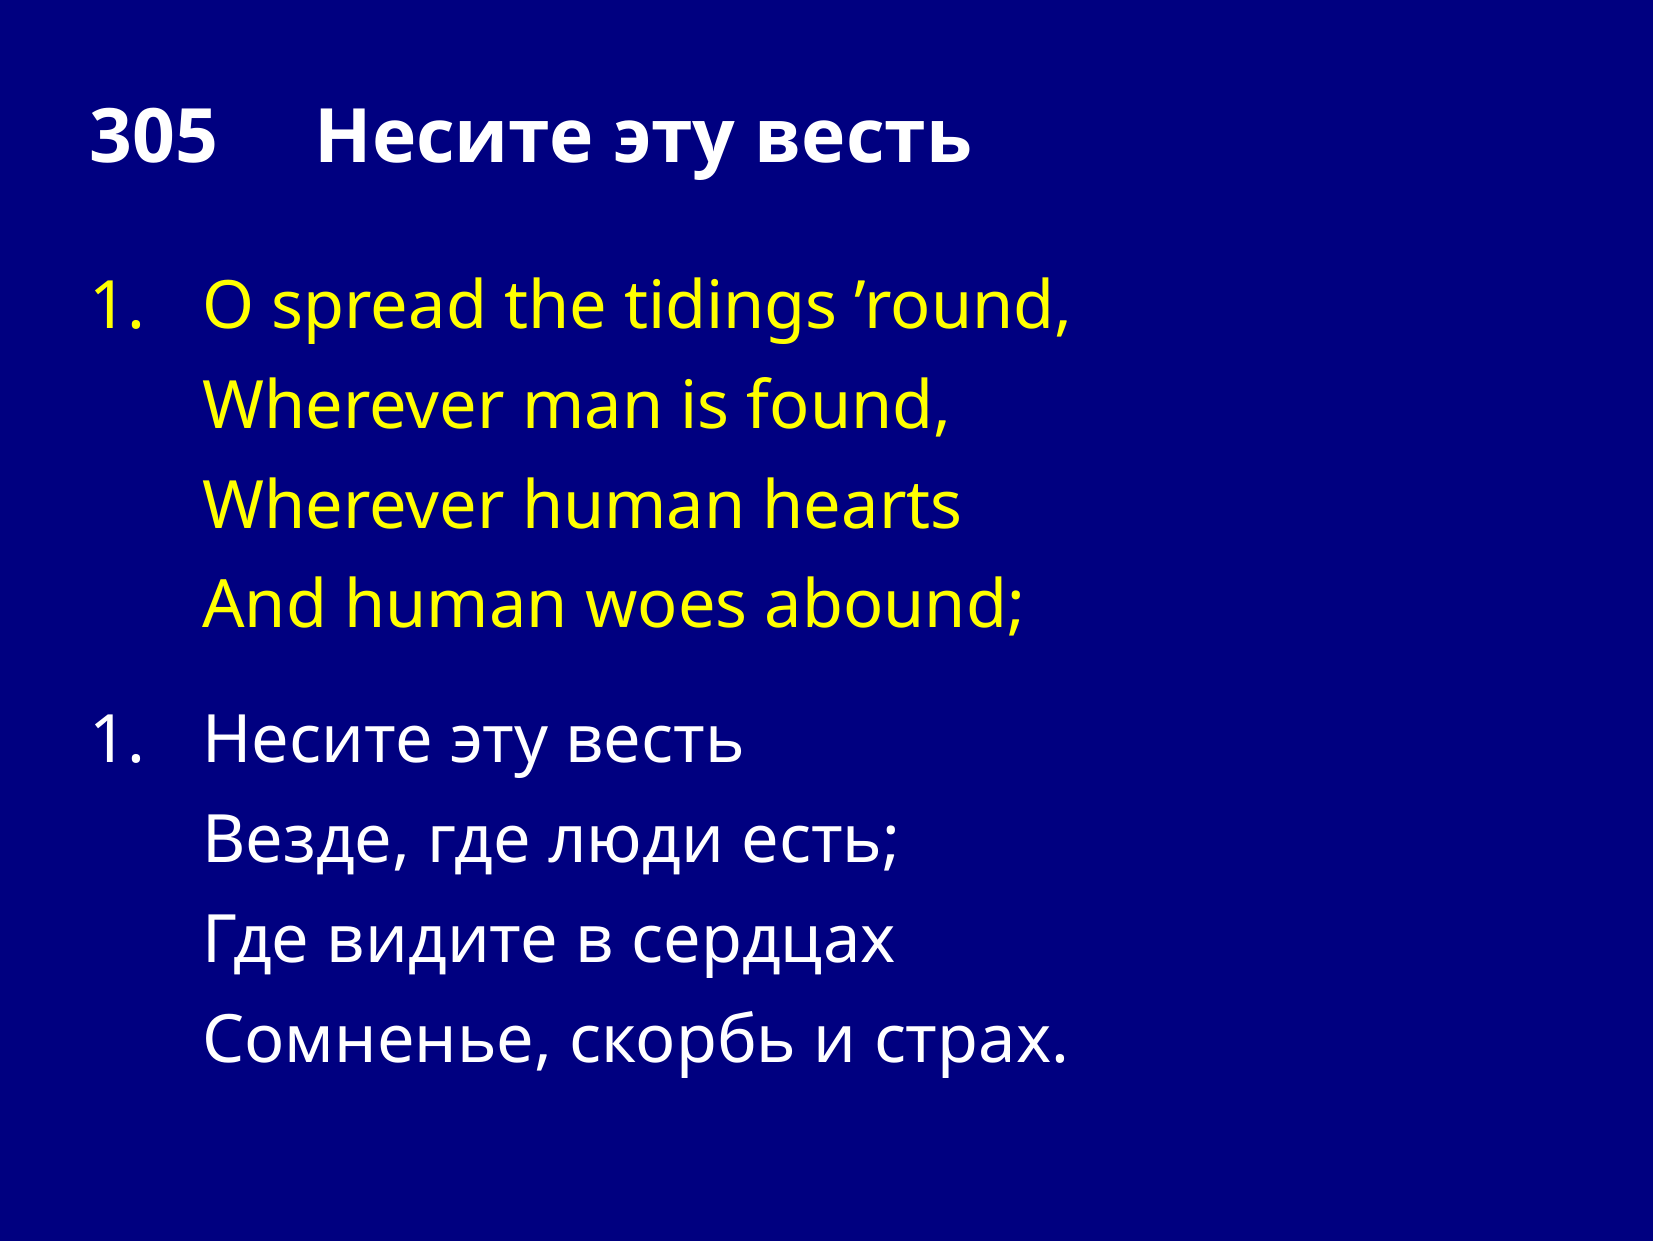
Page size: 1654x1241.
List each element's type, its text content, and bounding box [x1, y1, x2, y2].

text_box 1. Несите эту весть Везде, где люди есть; Где видите в сердцах Сомненье, скорбь и страх. [75, 675, 1576, 1163]
text_box 1. O spread the tidings ’round, Wherever man is found, Wherever human hearts And human woes abound; [75, 188, 1576, 638]
text_box 305 Несите эту весть [75, 75, 1576, 188]
